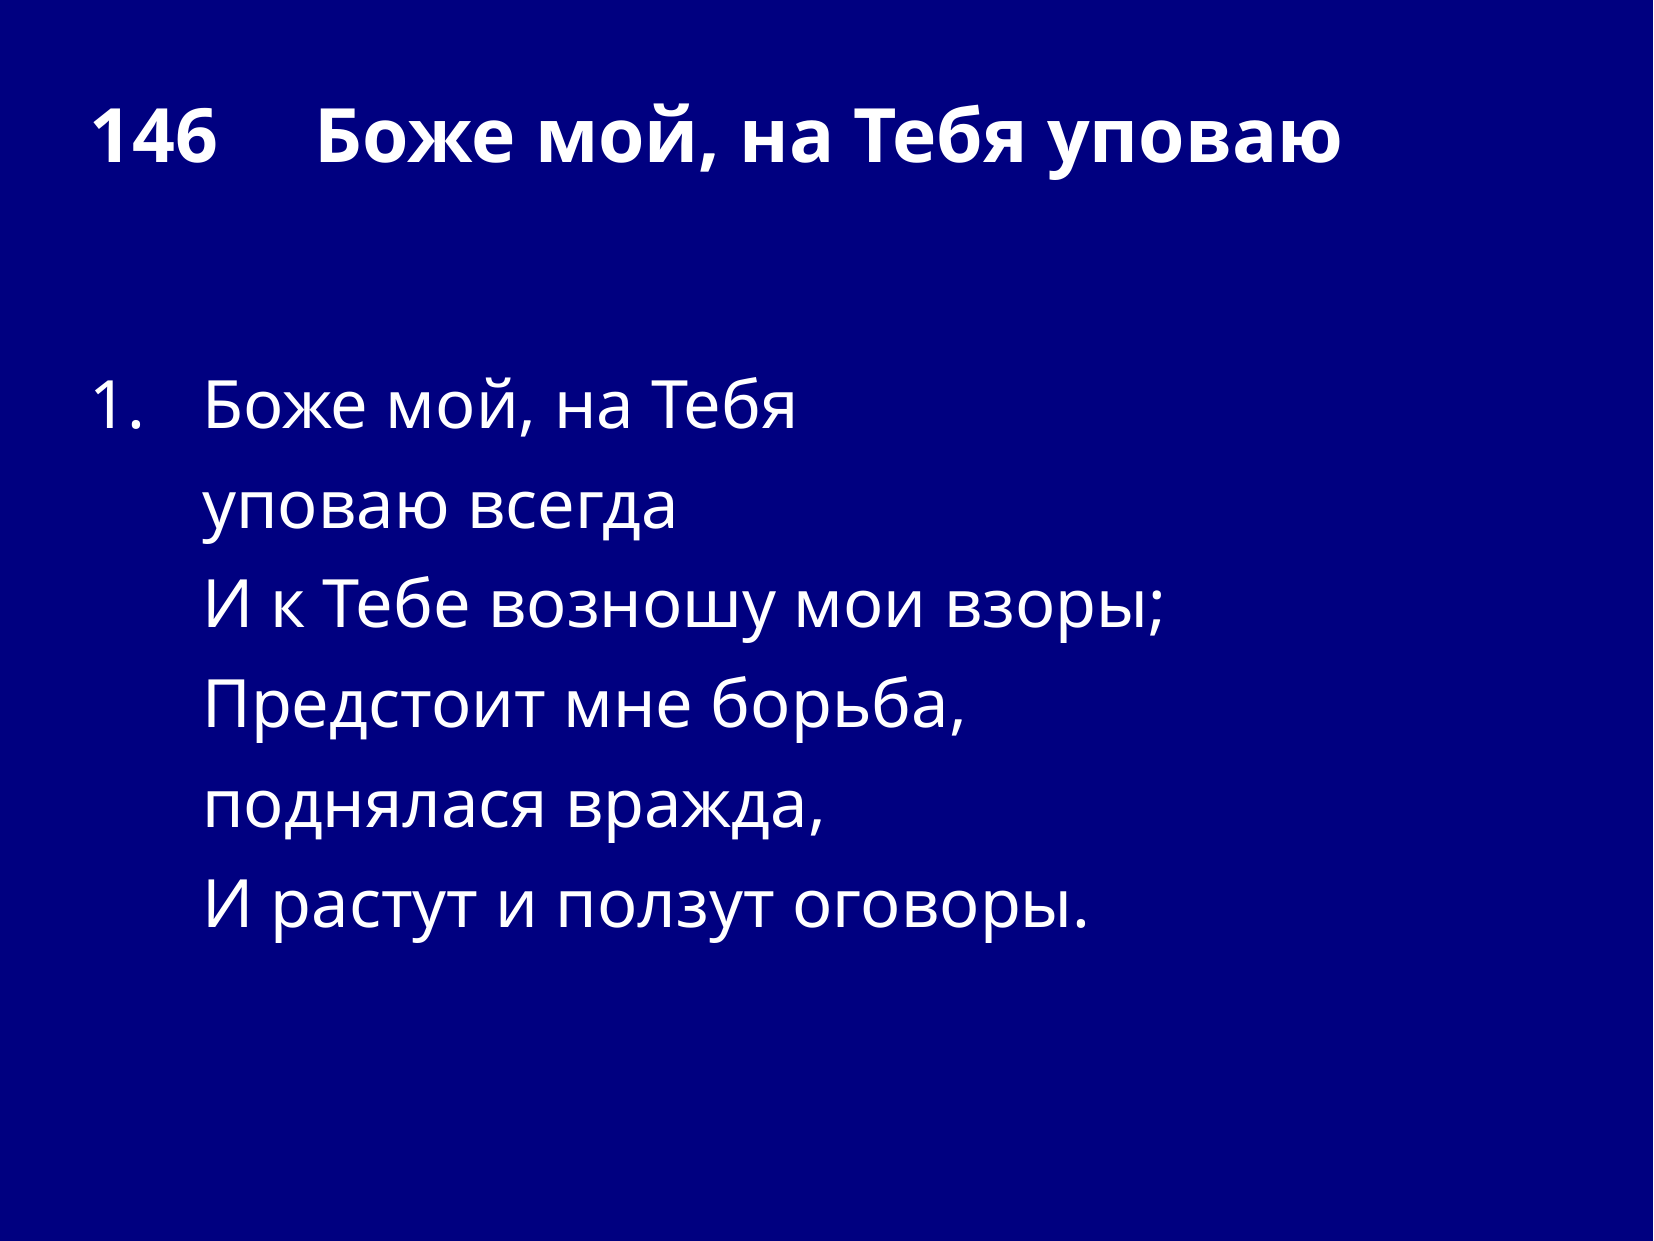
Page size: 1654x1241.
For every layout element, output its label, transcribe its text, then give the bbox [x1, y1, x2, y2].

text_box 146 Боже мой, на Тебя уповаю [75, 75, 1576, 188]
text_box 1. Боже мой, на Тебя уповаю всегда И к Тебе возношу мои взоры; Предстоит мне борьба, поднялася вражда, И растут и ползут оговоры. [75, 188, 1576, 1163]
